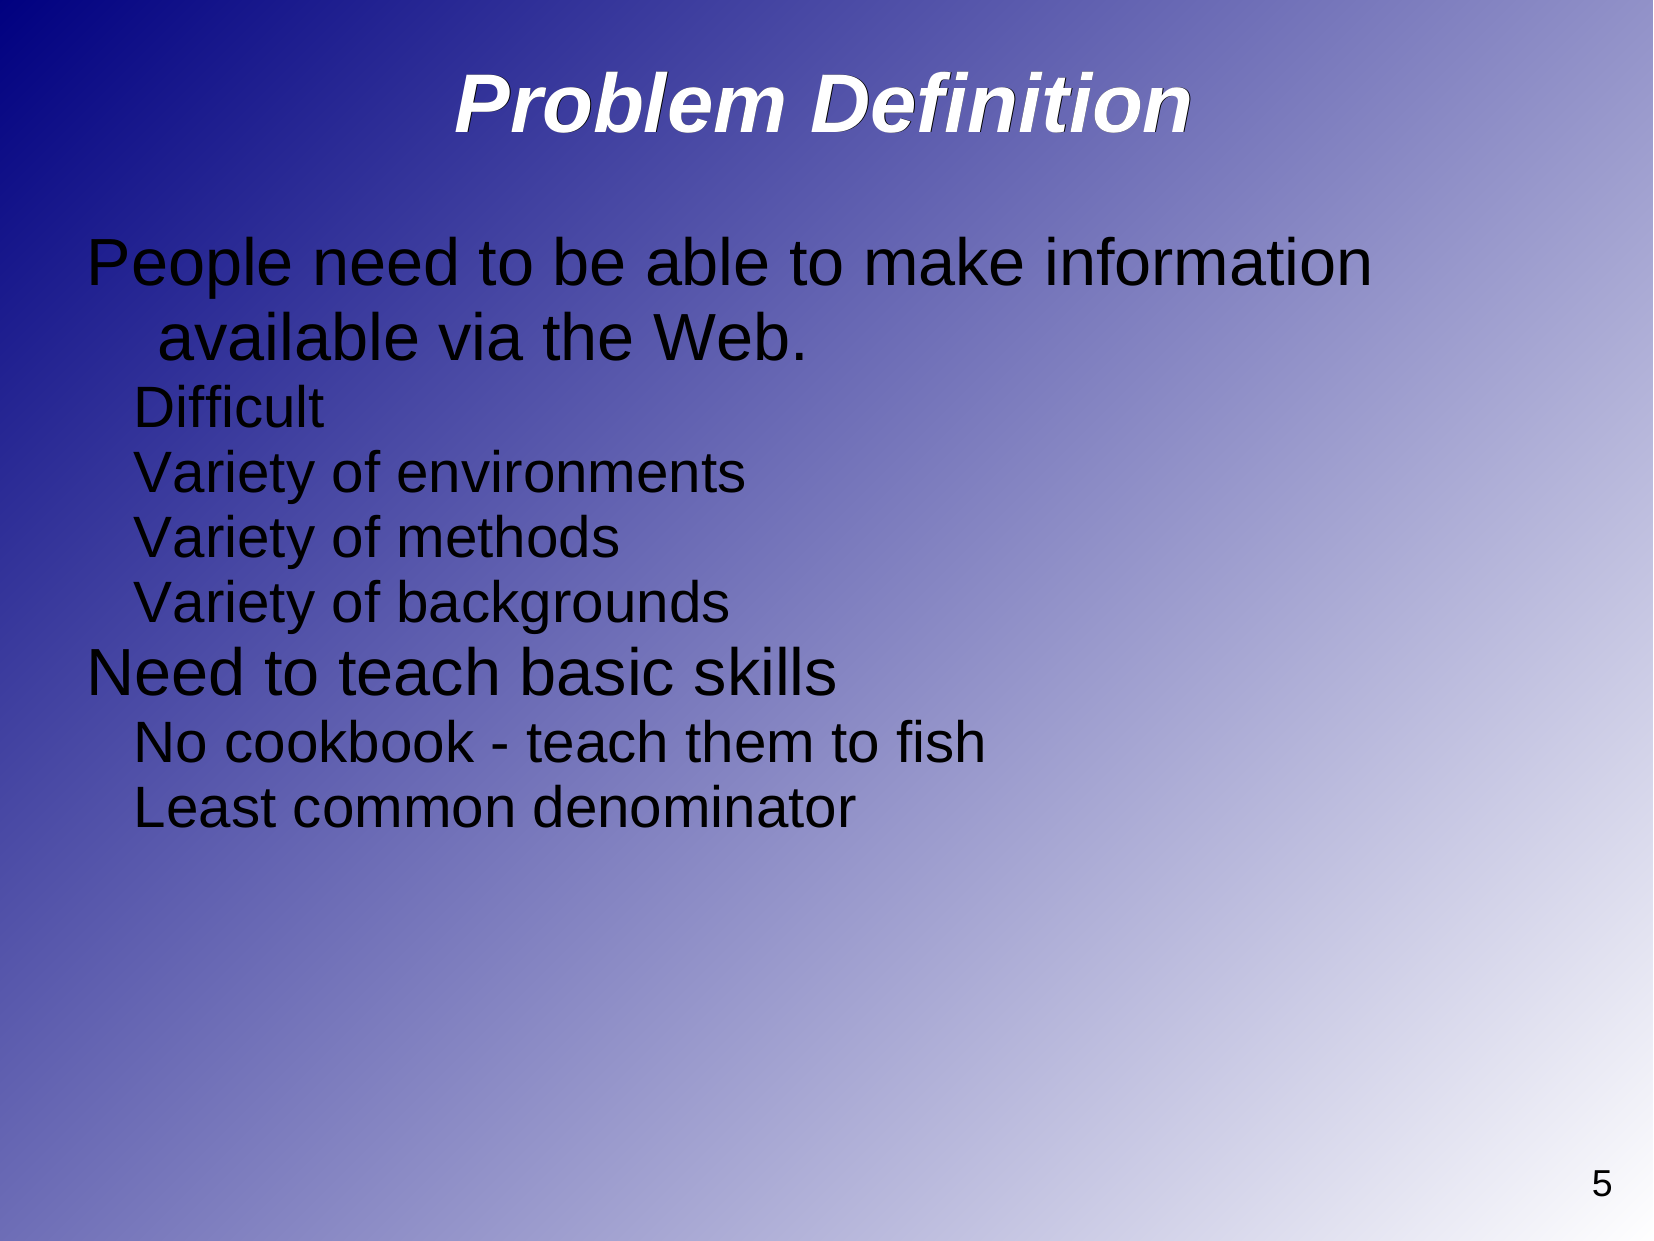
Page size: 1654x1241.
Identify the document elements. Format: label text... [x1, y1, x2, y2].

list People need to be able to make information available via the Web. Difficult Variety of environments Variety of methods Variety of backgrounds Need to teach basic skills No cookbook - teach them to fish Least common denominator [74, 225, 1575, 1163]
title Problem Definition [37, 19, 1612, 188]
